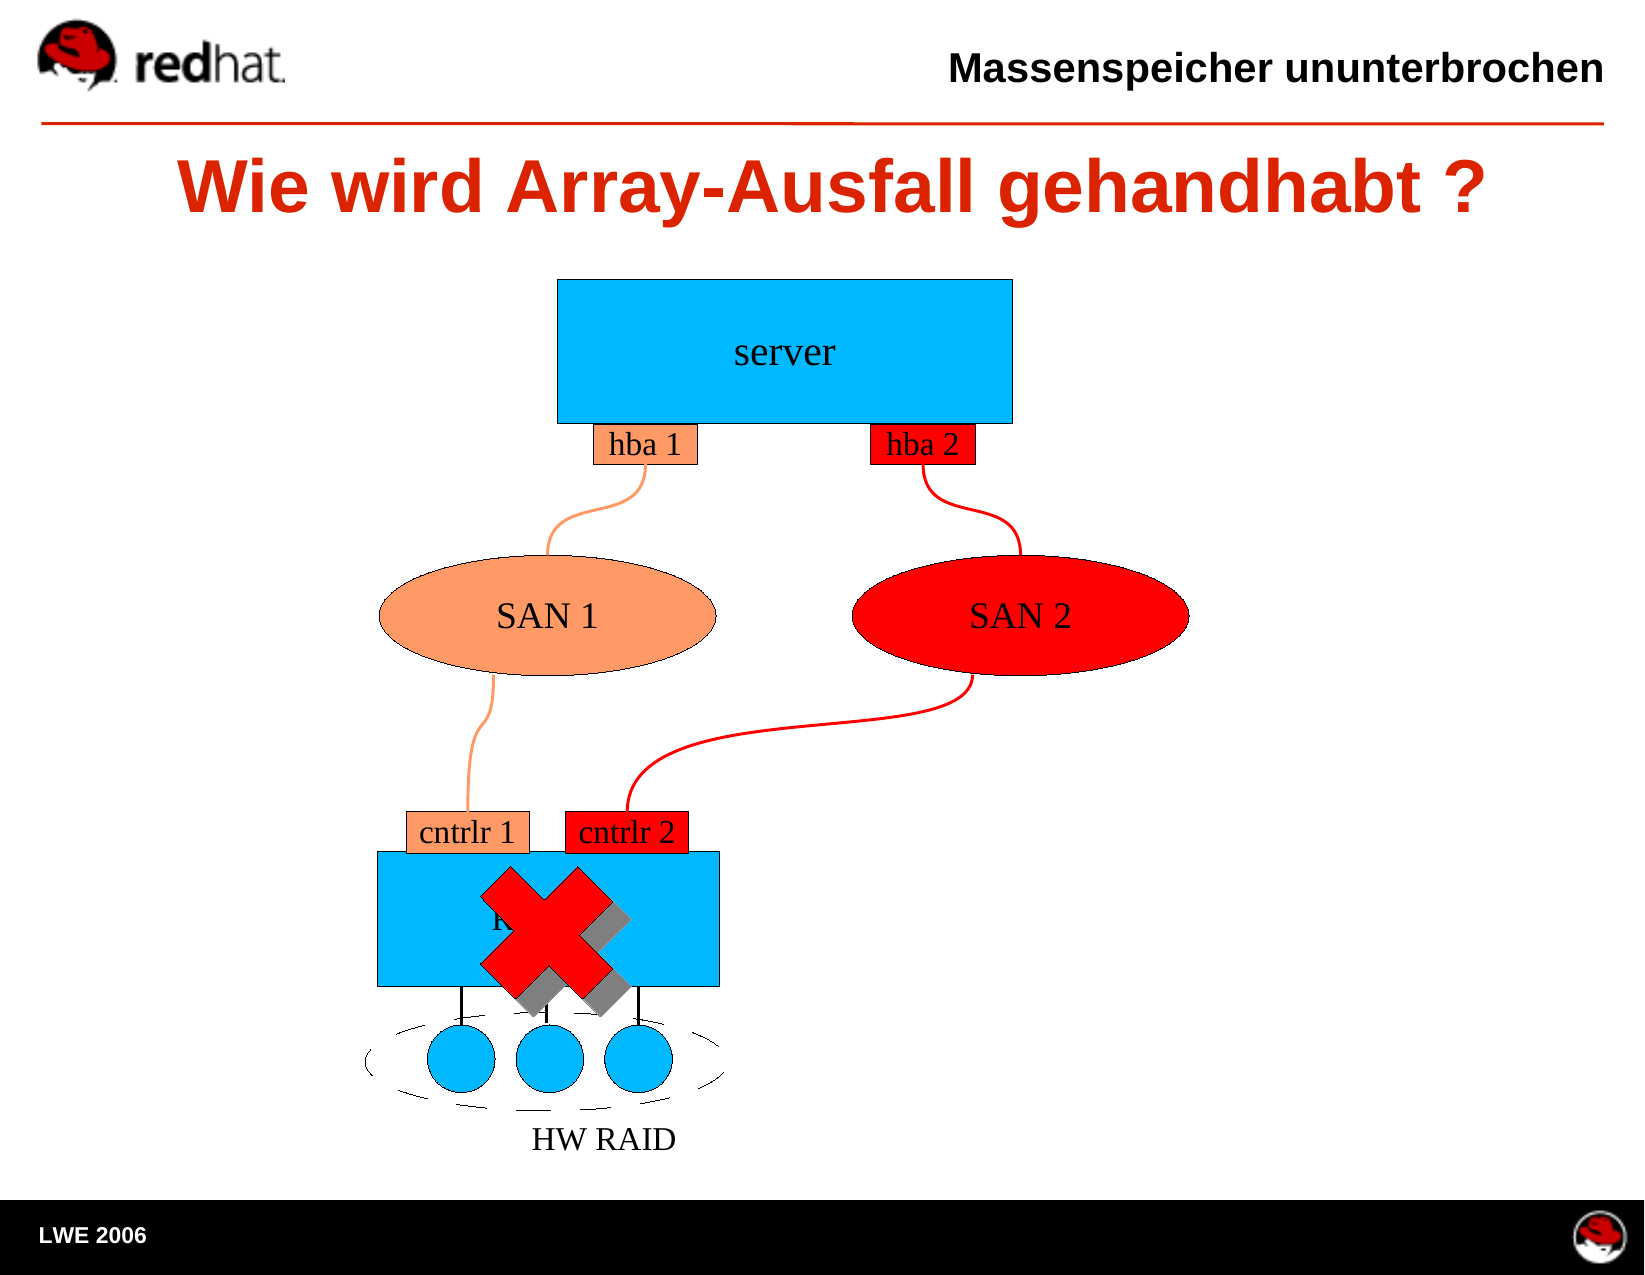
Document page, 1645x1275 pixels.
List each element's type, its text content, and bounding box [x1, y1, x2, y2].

text_box [427, 1024, 496, 1093]
text_box [604, 1025, 673, 1093]
text_box [480, 866, 631, 1058]
text_box LWE 2006 [38, 1222, 382, 1252]
text_box server [557, 279, 1013, 424]
picture [36, 17, 285, 102]
text_box RAID A [377, 851, 720, 987]
text_box Massenspeicher ununterbrochen [959, 44, 1605, 98]
text_box hba 2 [870, 424, 976, 465]
text_box SAN 2 [852, 555, 1190, 676]
text_box hba 1 [593, 424, 698, 465]
text_box cntrlr 2 [565, 811, 689, 854]
text_box Wie wird Array-Ausfall gehandhabt ? [176, 144, 1307, 239]
picture [1568, 1207, 1632, 1270]
text_box HW RAID [531, 1120, 678, 1168]
text_box SAN 1 [379, 555, 717, 676]
text_box cntrlr 1 [406, 811, 530, 854]
text_box [516, 1014, 584, 1093]
text_box [0, 1200, 1645, 1275]
